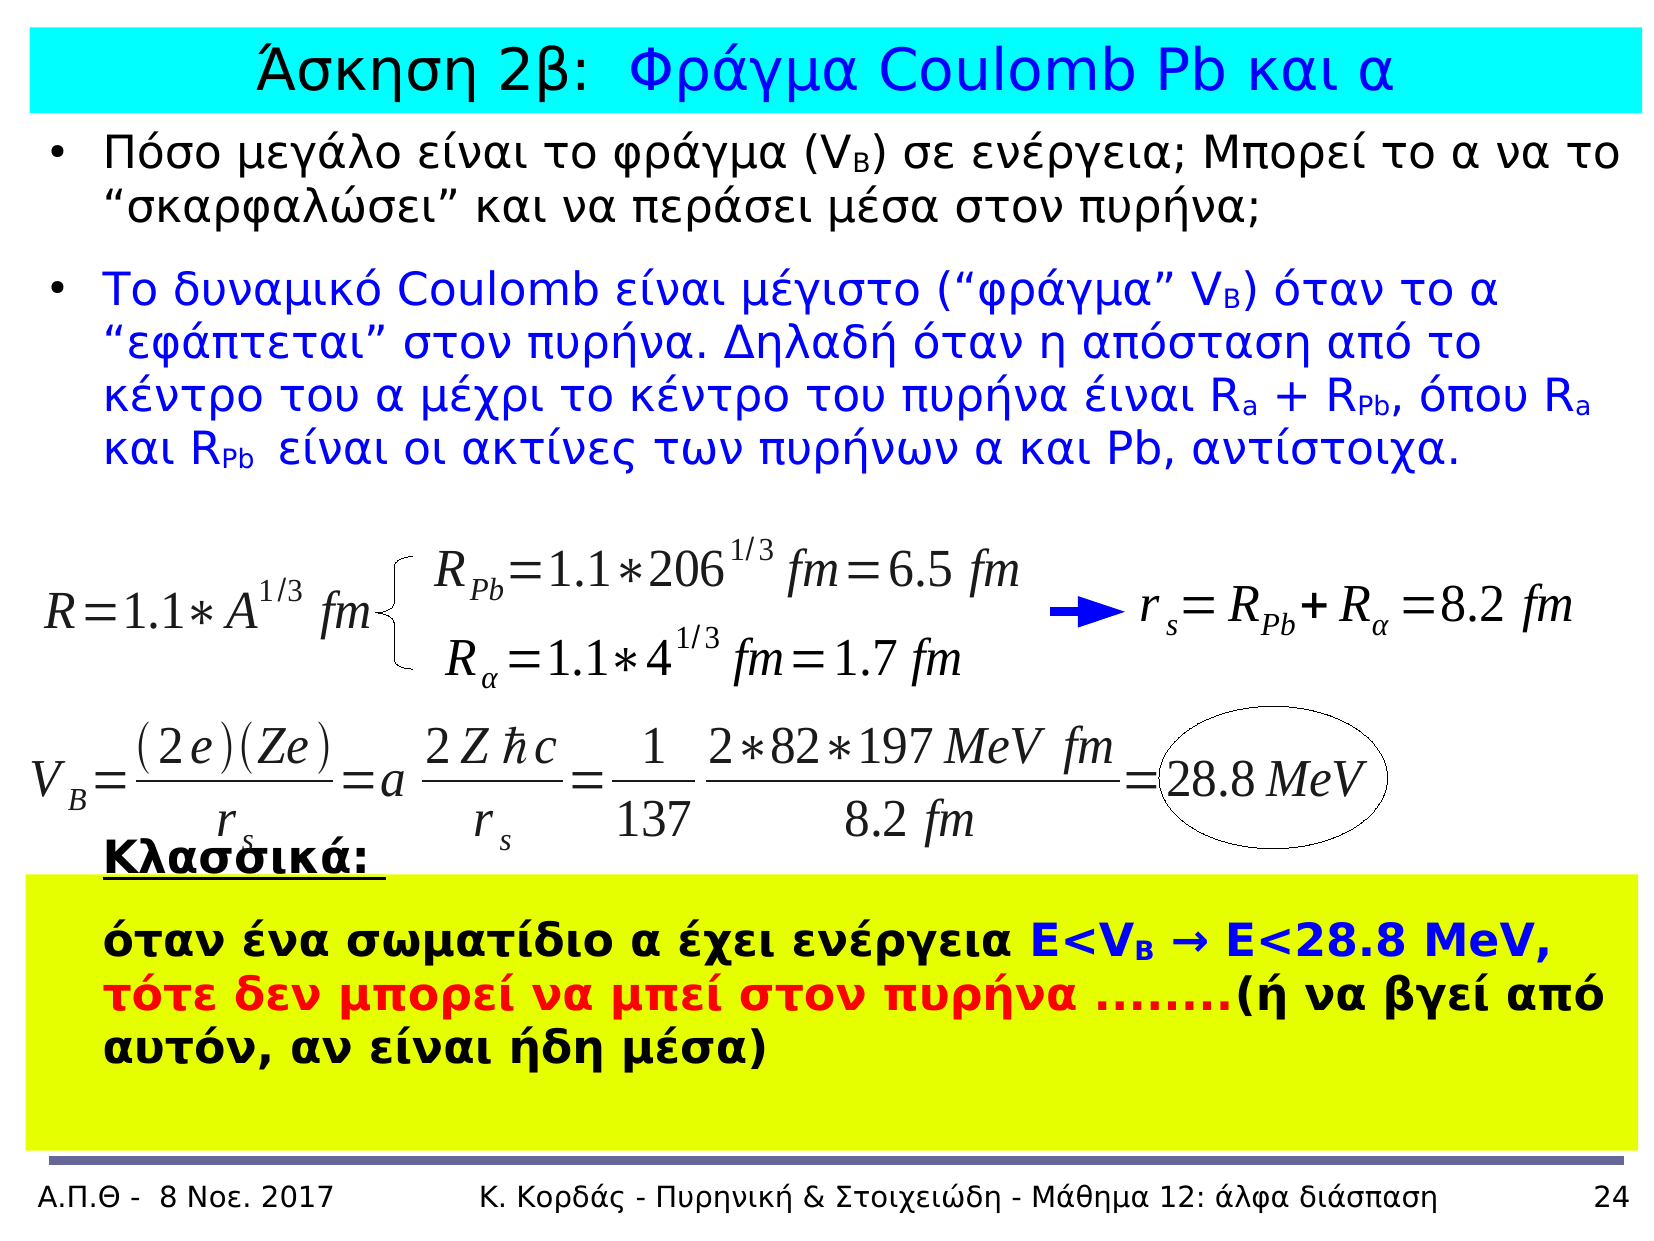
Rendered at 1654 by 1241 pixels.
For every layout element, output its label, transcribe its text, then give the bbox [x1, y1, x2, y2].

chart [429, 618, 979, 699]
chart [28, 571, 384, 644]
chart [1126, 571, 1590, 645]
chart [417, 529, 1033, 610]
text_box [25, 874, 31, 1151]
title Άσκηση 2β: Φράγμα Coulomb Pb και α [29, 27, 1643, 114]
chart [16, 712, 1374, 860]
list Πόσο μεγάλο είναι το φράγμα (VB) σε ενέργεια; Μπορεί το α να το “σκαρφαλώσει” και να περάσει μέσα στον πυρήνα; Το δυναμικό Coulomb είναι μέγιστο (“φράγμα” VB) όταν το α “εφάπτεται” στον πυρήνα. Δηλαδή όταν η απόσταση από το κέντρο του α μέχρι το κέντρο του πυρήνα έιναι Ra + RPb, όπου Ra και RPb είναι οι ακτίνες των πυρήνων α και Pb, αντίστοιχα. Κλασσικά: όταν ένα σωματίδιο α έχει ενέργεια E<VB → E<28.8 MeV, τότε δεν μπορεί να μπεί στον πυρήνα ........(ή να βγεί από αυτόν, αν είναι ήδη μέσα) [31, 126, 1645, 1151]
